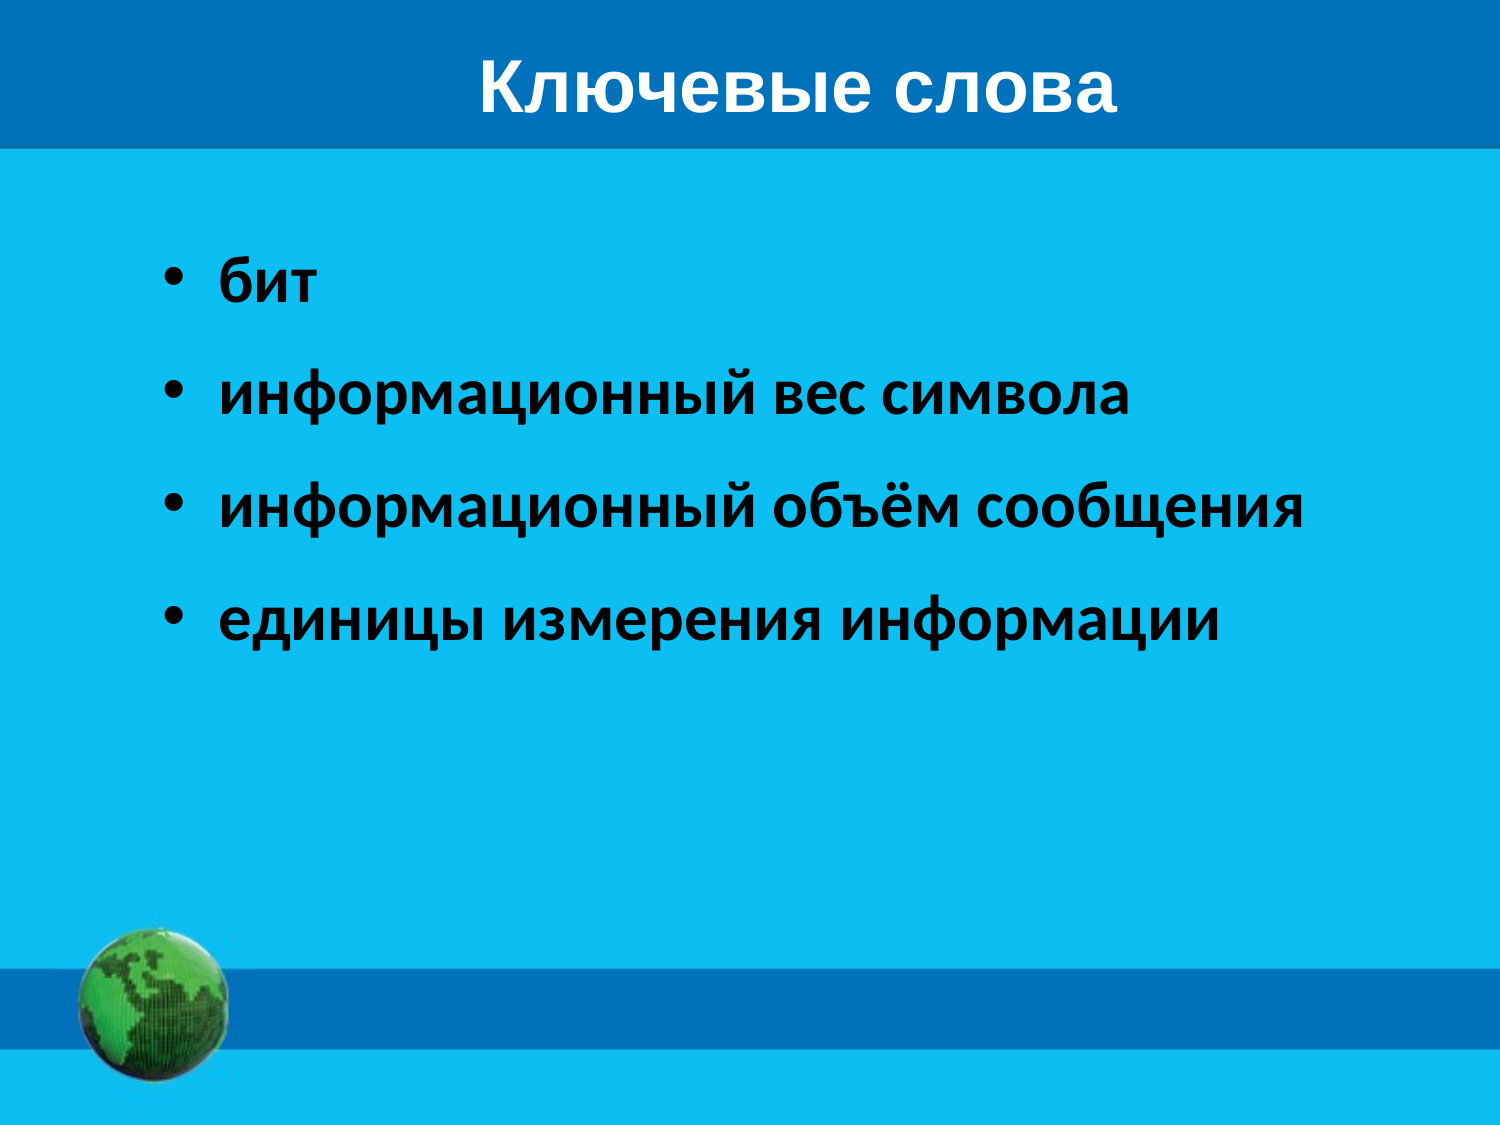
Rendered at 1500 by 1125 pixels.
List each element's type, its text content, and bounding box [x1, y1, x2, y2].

text_box бит информационный вес символа информационный объём сообщения единицы измерения информации [147, 220, 1402, 729]
text_box Ключевые слова [171, 30, 1426, 135]
picture [0, 924, 1500, 1084]
picture [0, 0, 1500, 146]
